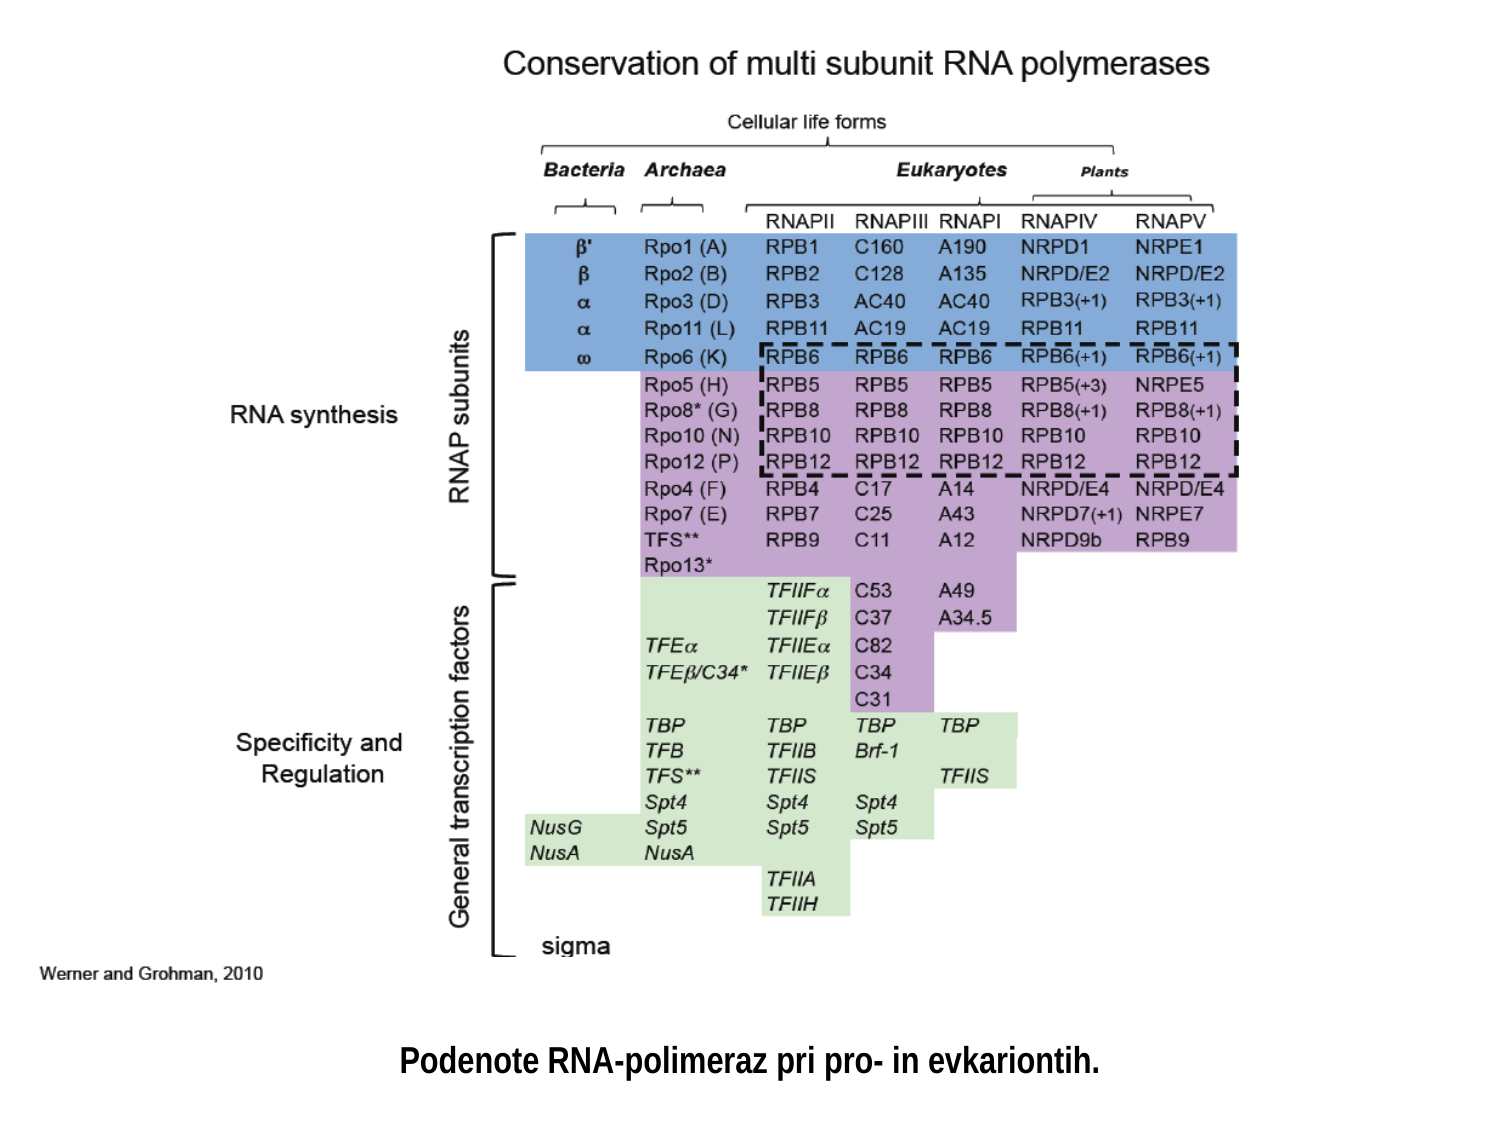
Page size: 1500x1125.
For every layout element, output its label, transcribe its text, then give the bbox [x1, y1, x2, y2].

picture [29, 41, 1306, 983]
title Podenote RNA-polimeraz pri pro- in evkariontih. [112, 992, 1388, 1125]
